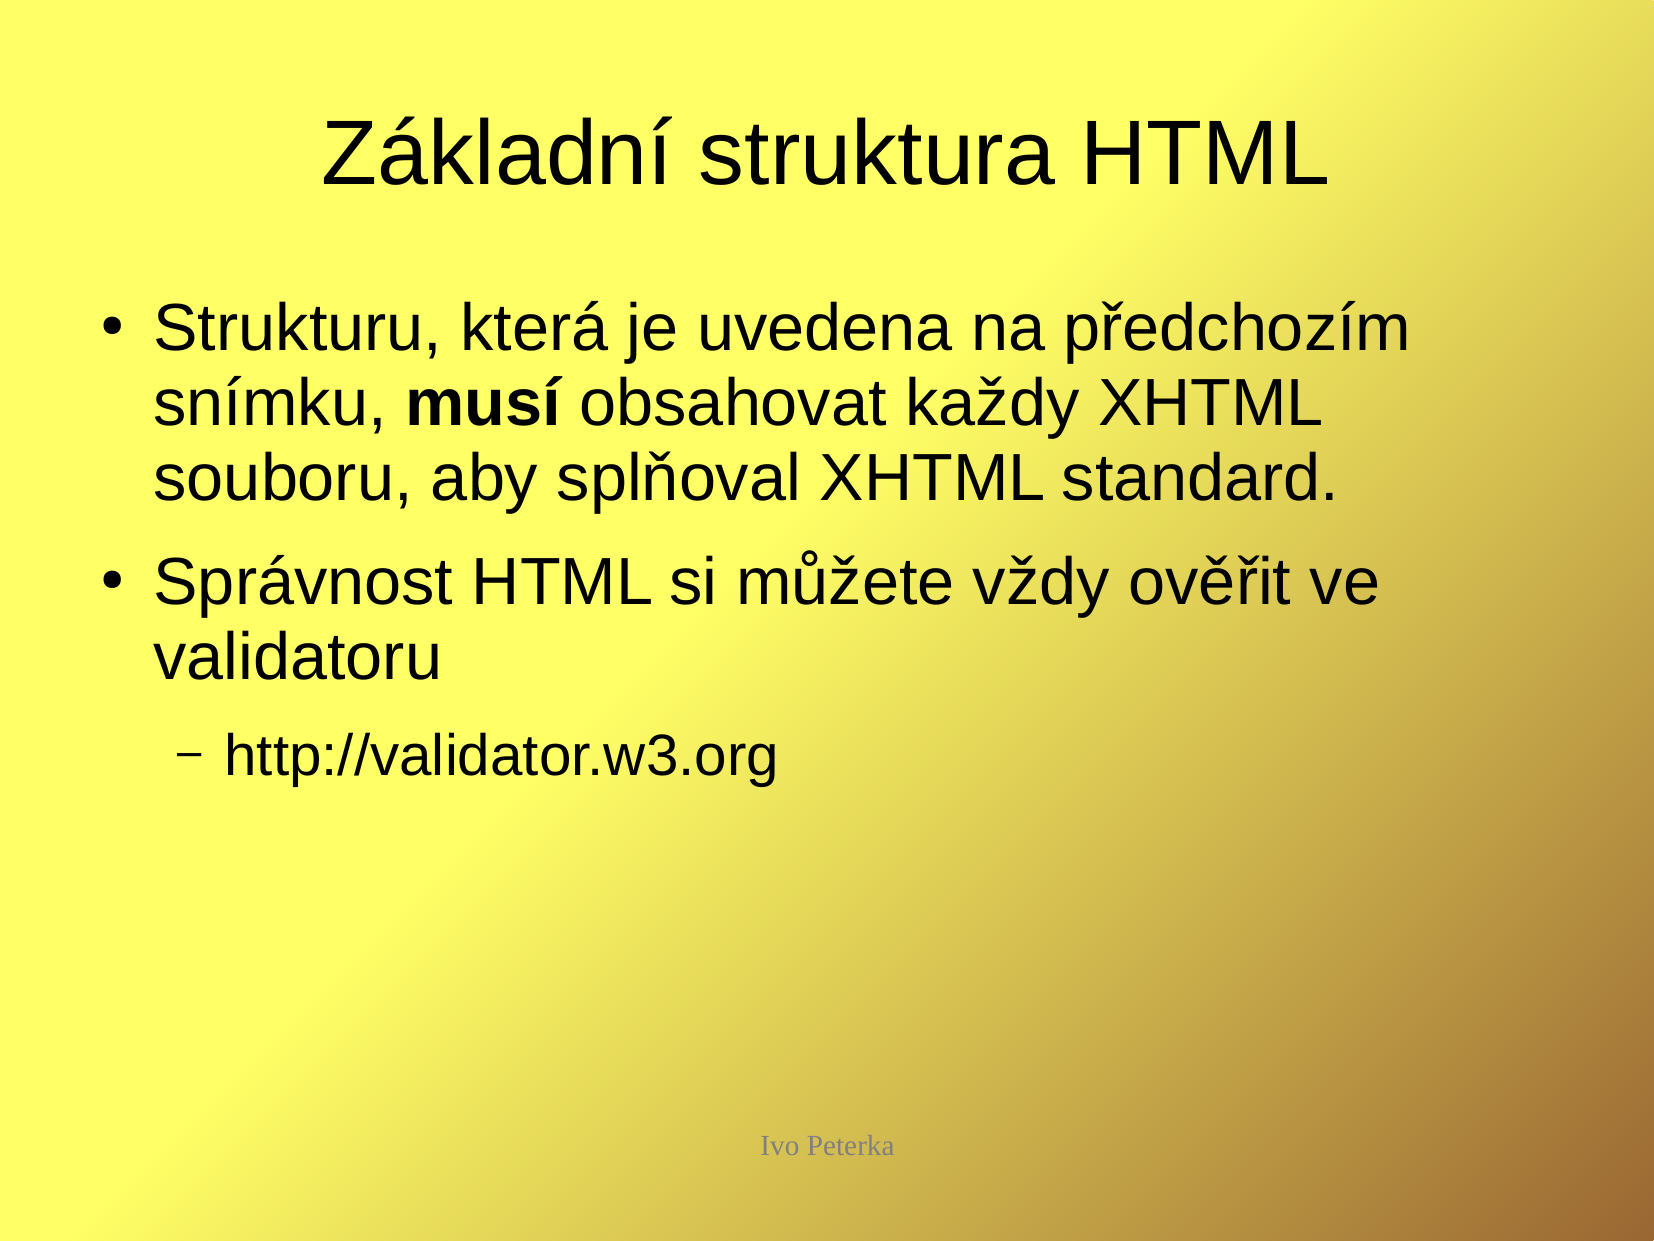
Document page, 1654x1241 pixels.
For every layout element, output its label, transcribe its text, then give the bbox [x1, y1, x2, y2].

list Strukturu, která je uvedena na předchozím snímku, musí obsahovat každy XHTML souboru, aby splňoval XHTML standard. Správnost HTML si můžete vždy ověřit ve validatoru http://validator.w3.org [82, 290, 1571, 1109]
title Základní struktura HTML [82, 49, 1571, 257]
